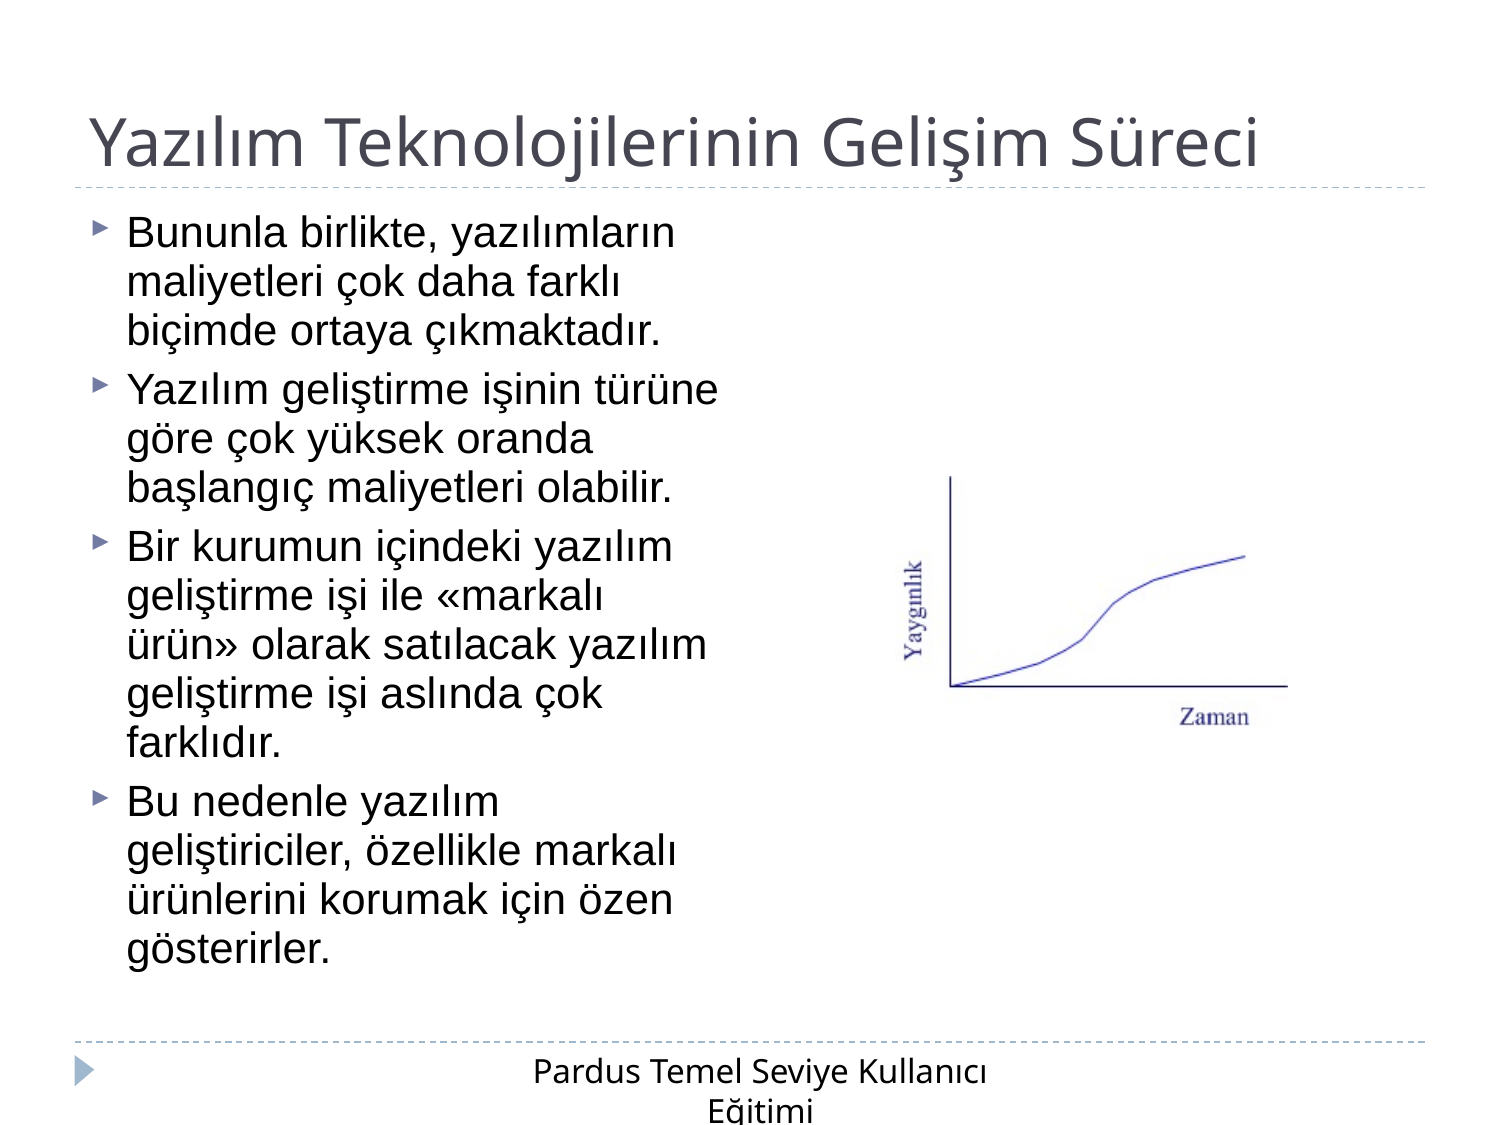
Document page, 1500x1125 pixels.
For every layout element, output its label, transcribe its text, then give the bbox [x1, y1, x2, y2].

list Bununla birlikte, yazılımların maliyetleri çok daha farklı biçimde ortaya çıkmaktadır. Yazılım geliştirme işinin türüne göre çok yüksek oranda başlangıç maliyetleri olabilir. Bir kurumun içindeki yazılım geliştirme işi ile «markalı ürün» olarak satılacak yazılım geliştirme işi aslında çok farklıdır. Bu nedenle yazılım geliştiriciler, özellikle markalı ürünlerini korumak için özen gösterirler. [75, 200, 738, 1010]
picture [895, 476, 1288, 733]
title Yazılım Teknolojilerinin Gelişim Süreci [75, 37, 1425, 188]
